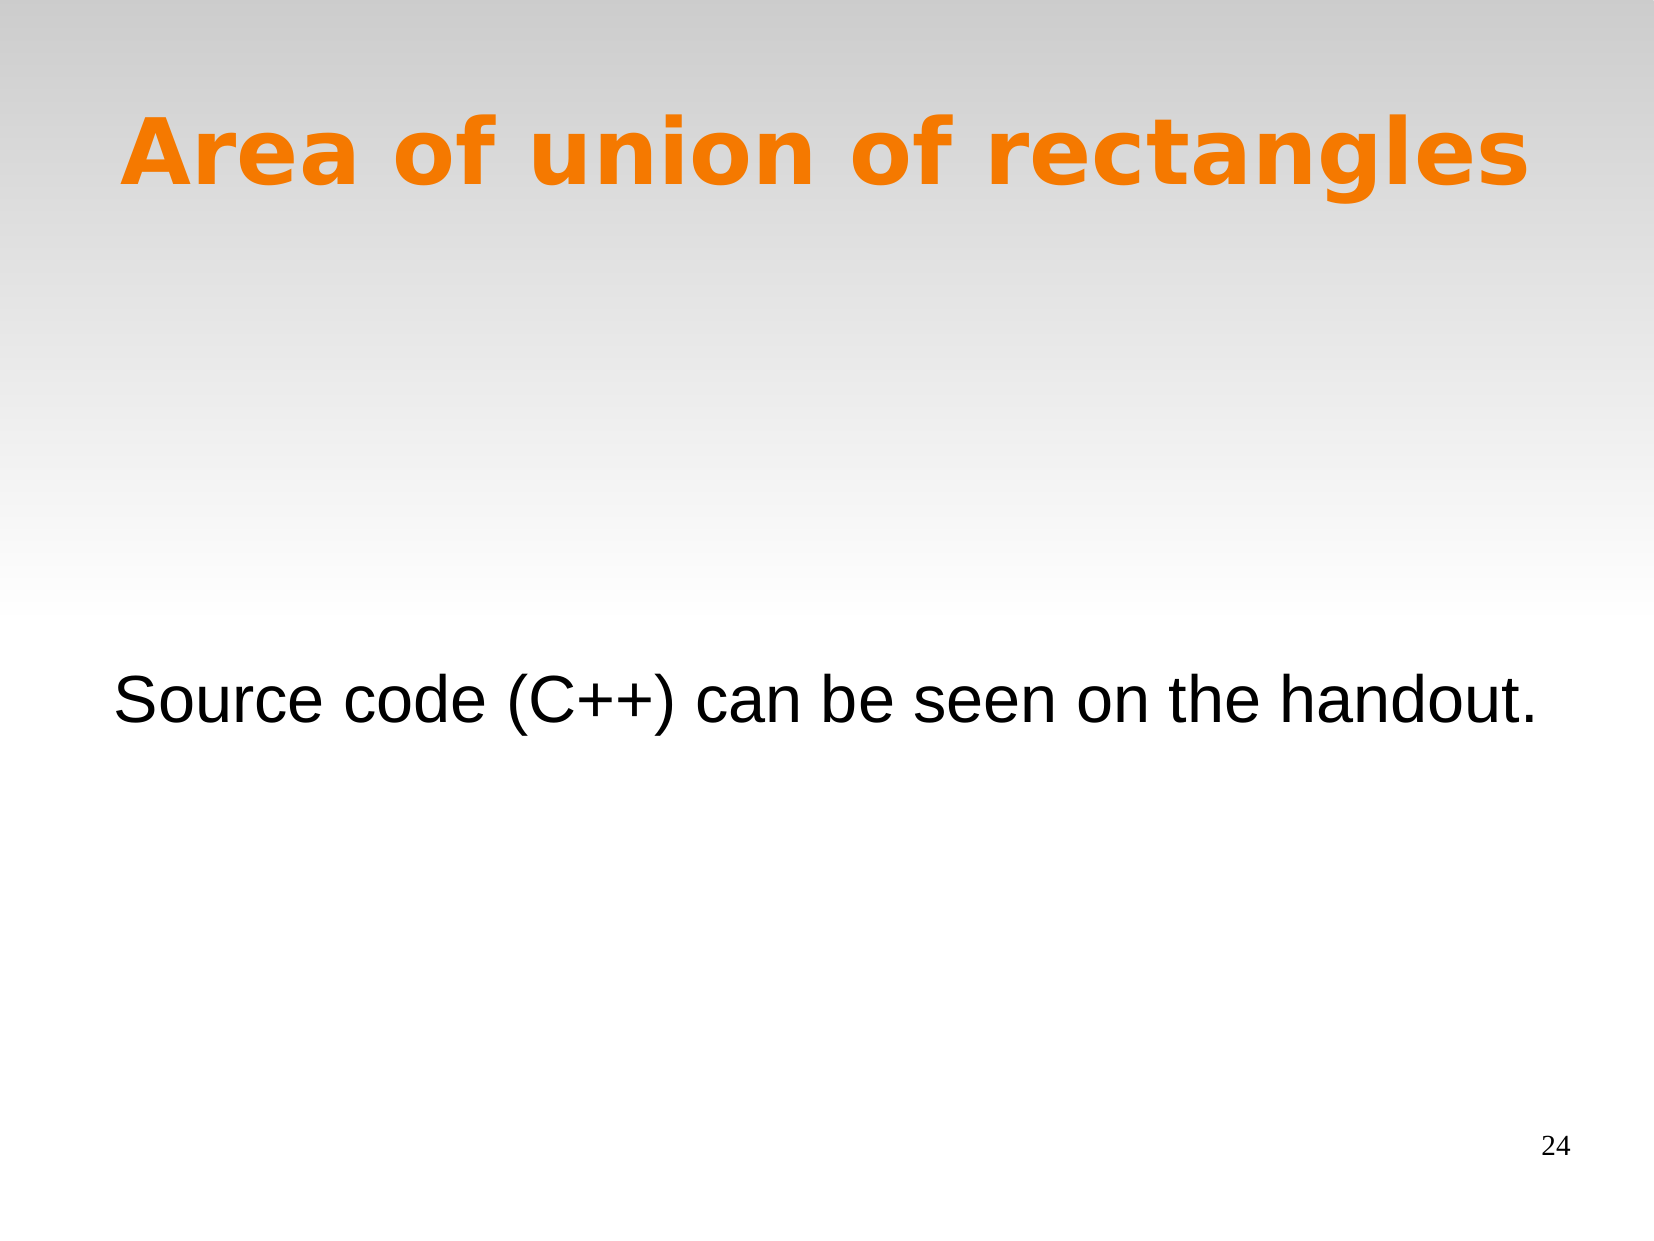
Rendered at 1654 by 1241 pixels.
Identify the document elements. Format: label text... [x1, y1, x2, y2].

title Area of union of rectangles [82, 49, 1571, 257]
subtitle Source code (C++) can be seen on the handout. [82, 297, 1571, 1102]
